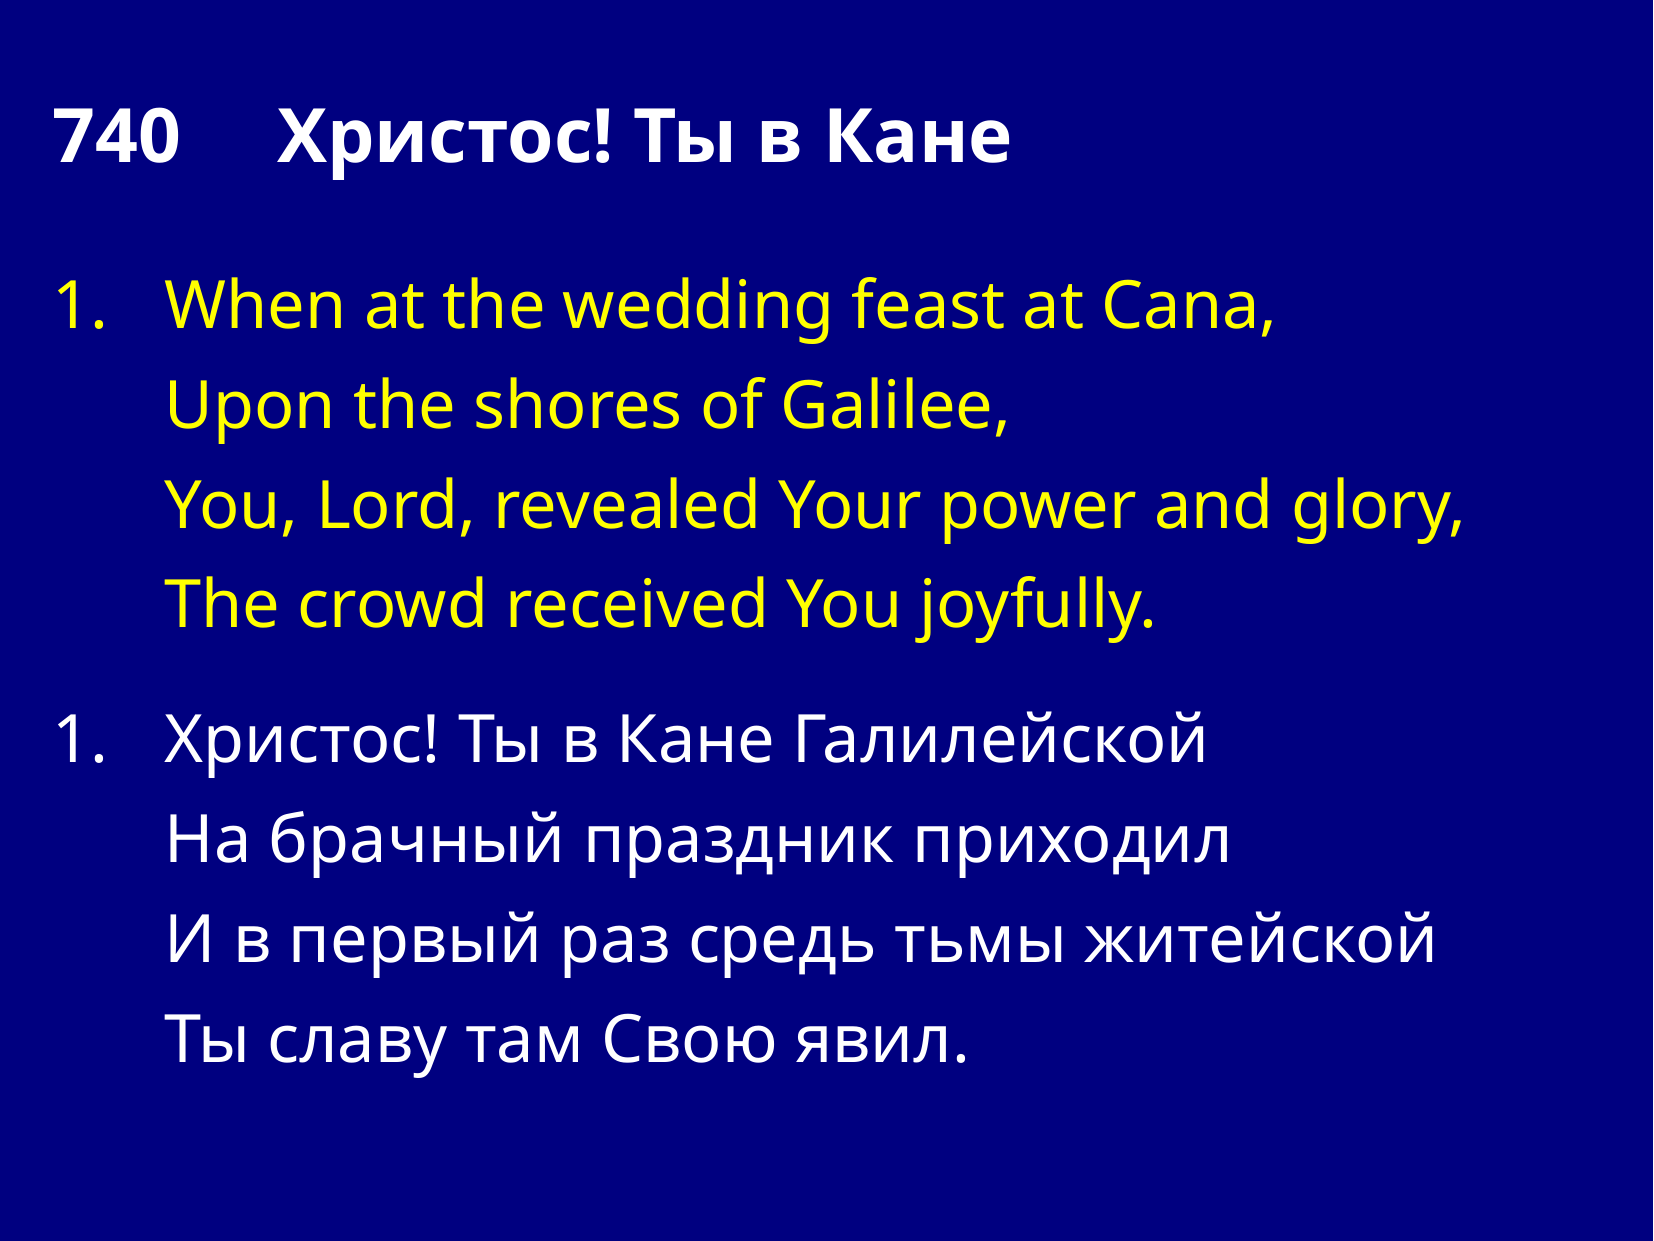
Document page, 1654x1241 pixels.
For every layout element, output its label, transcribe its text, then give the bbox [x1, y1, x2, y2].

text_box 1. Христос! Ты в Кане Галилейской На брачный праздник приходил И в первый раз средь тьмы житейской Ты славу там Свою явил. [37, 675, 1576, 1163]
text_box 1. When at the wedding feast at Cana, Upon the shores of Galilee, You, Lord, revealed Your power and glory, The crowd received You joyfully. [37, 150, 1653, 638]
text_box 740 Христос! Ты в Кане [37, 75, 1576, 188]
